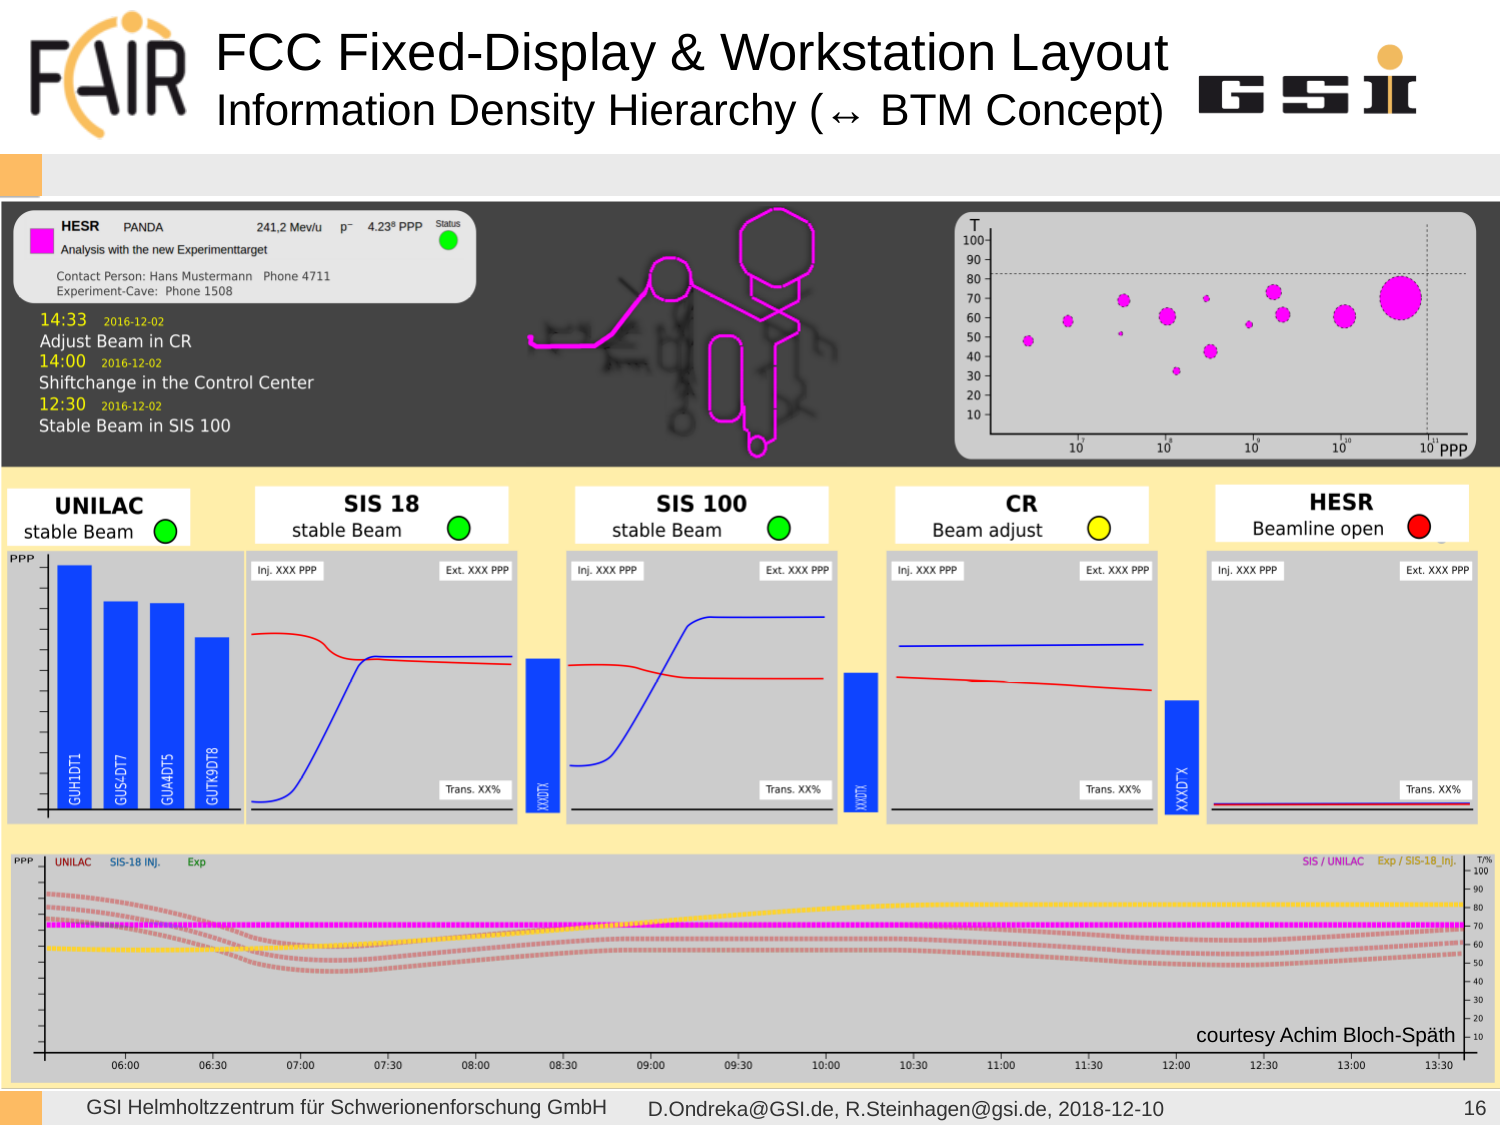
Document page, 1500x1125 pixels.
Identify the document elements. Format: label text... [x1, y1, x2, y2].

picture [30, 9, 187, 141]
picture [1197, 42, 1419, 117]
picture [0, 200, 1500, 1091]
text_box FCC Fixed-Display & Workstation Layout Information Density Hierarchy (↔ BTM Concept) [215, 2, 1178, 149]
text_box courtesy Achim Bloch-Späth [1175, 1013, 1477, 1050]
